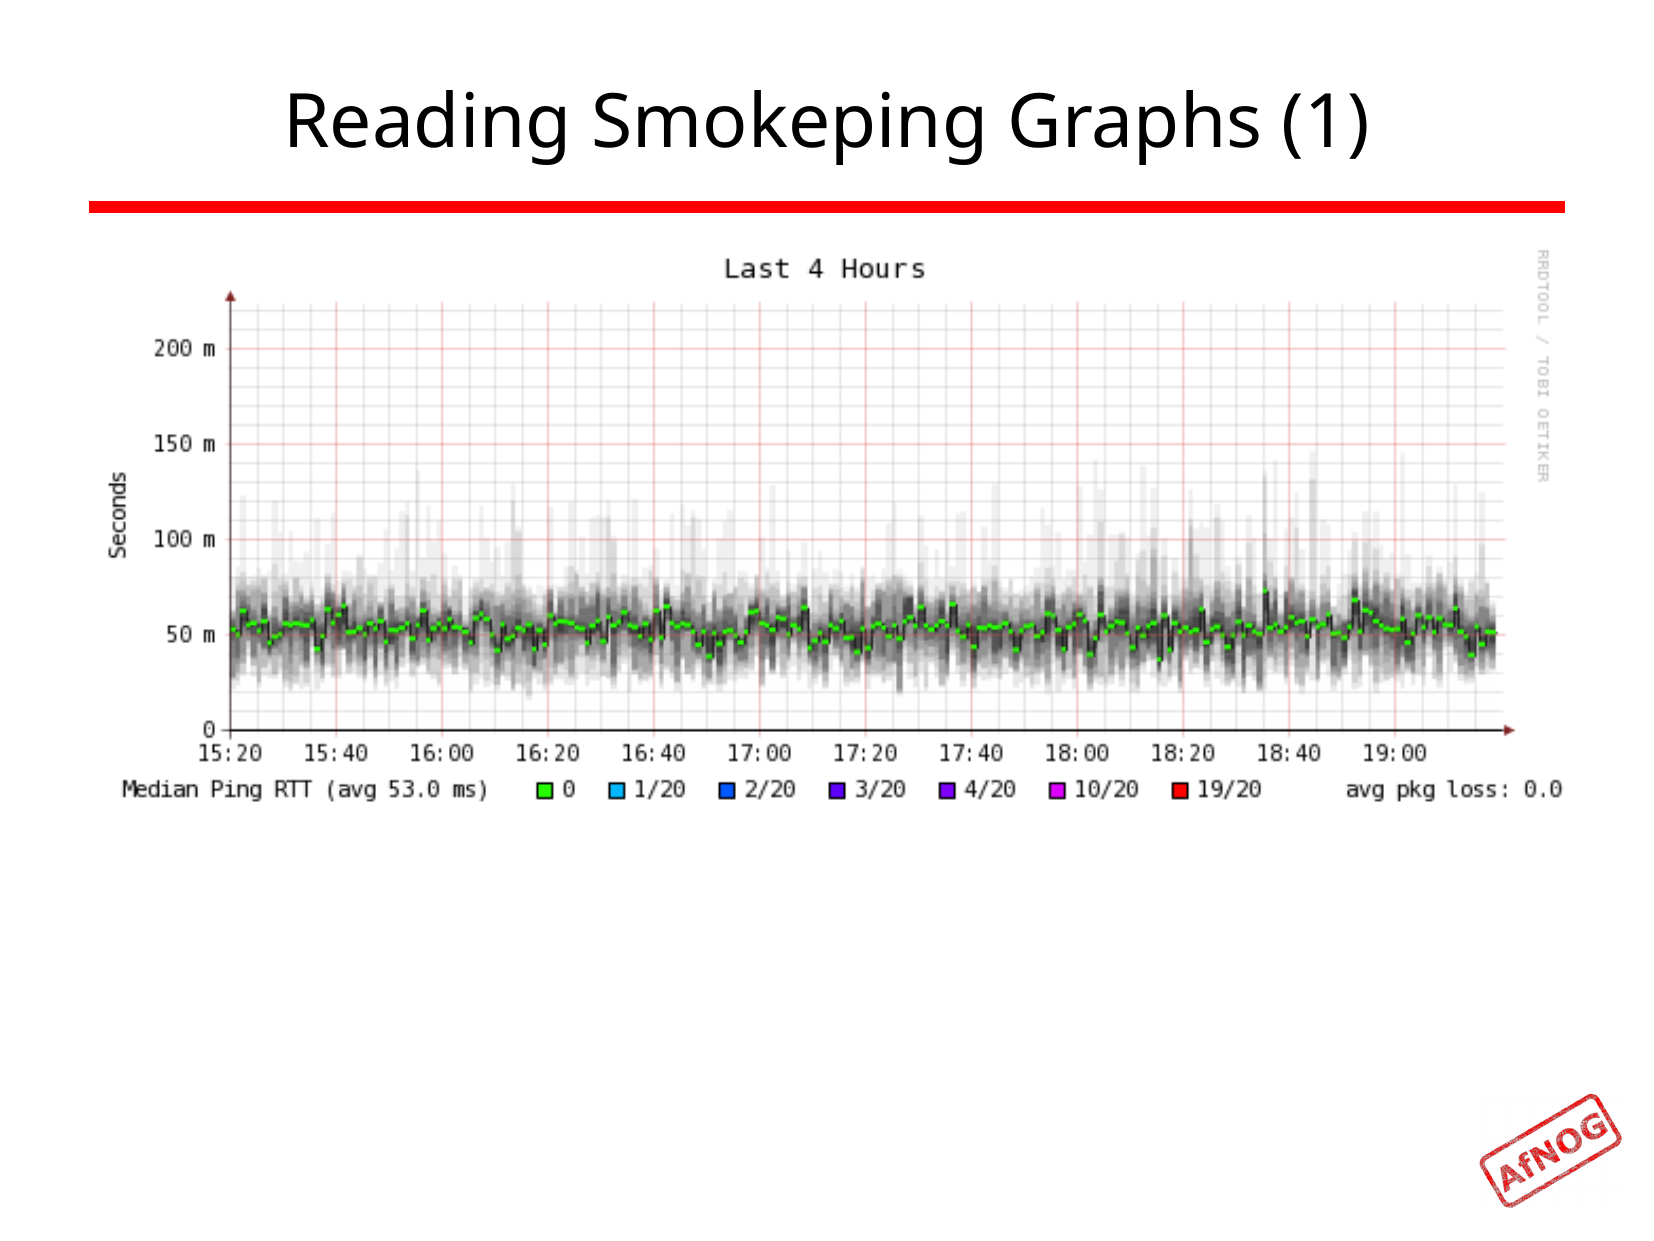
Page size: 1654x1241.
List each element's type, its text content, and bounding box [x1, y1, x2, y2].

title Reading Smokeping Graphs (1) [82, 29, 1571, 207]
chart [82, 236, 1571, 1055]
picture [88, 236, 1564, 857]
picture [1476, 1090, 1625, 1211]
